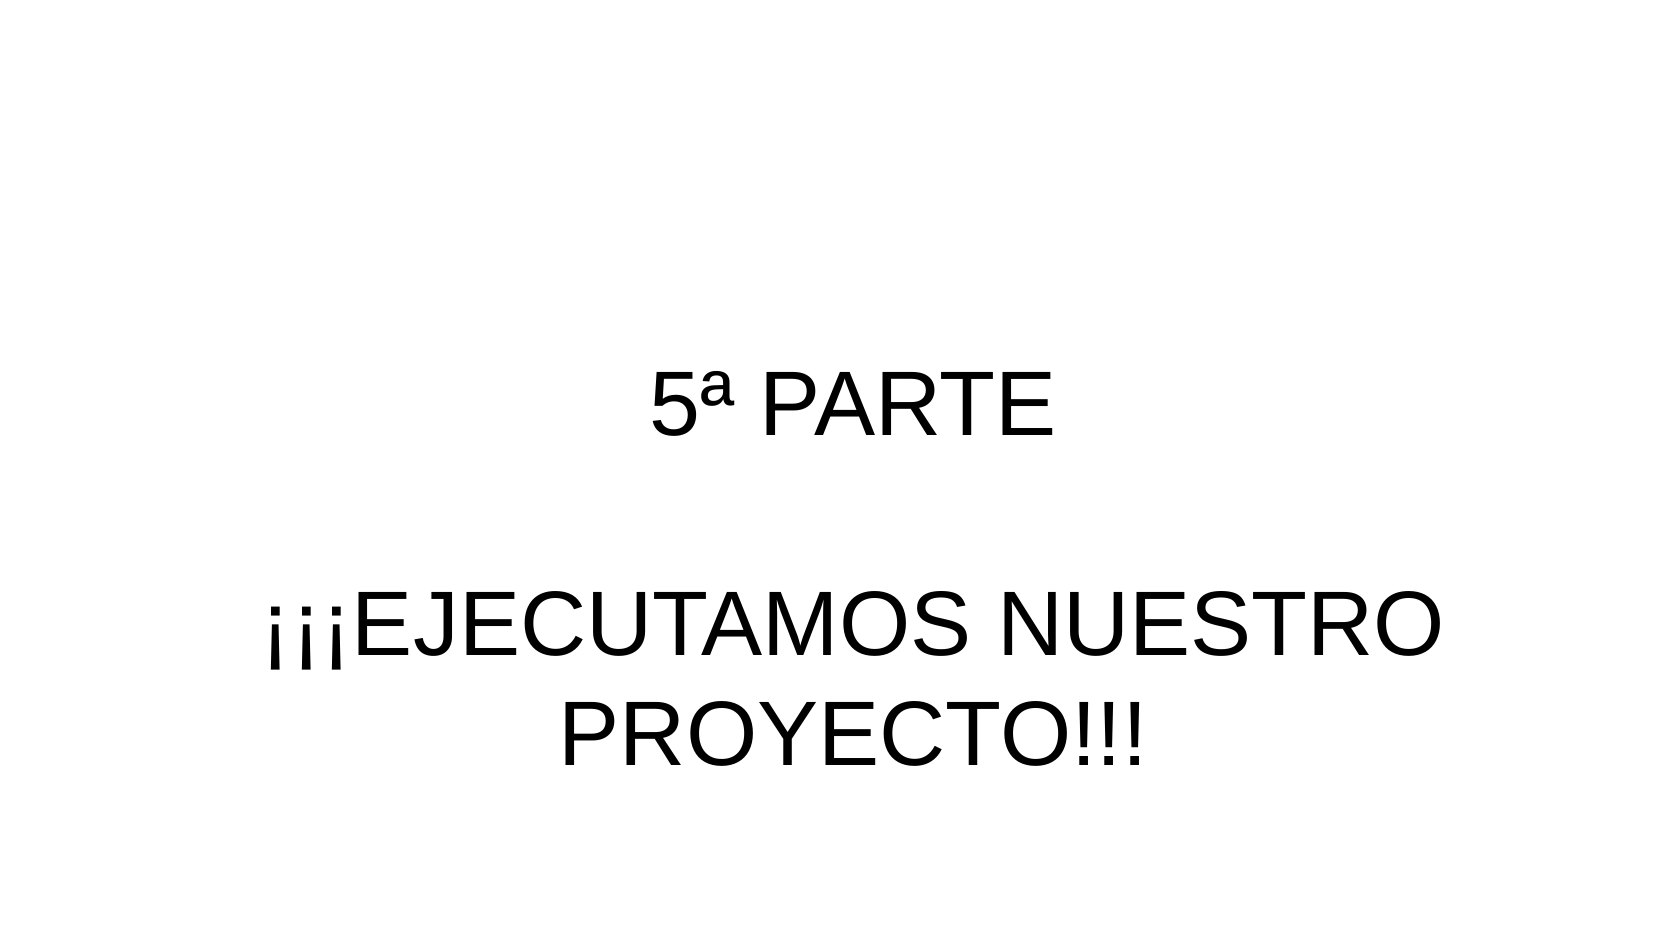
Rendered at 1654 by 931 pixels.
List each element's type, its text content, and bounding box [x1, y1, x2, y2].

text_box 5ª PARTE ¡¡¡EJECUTAMOS NUESTRO PROYECTO!!! [109, 343, 1598, 500]
